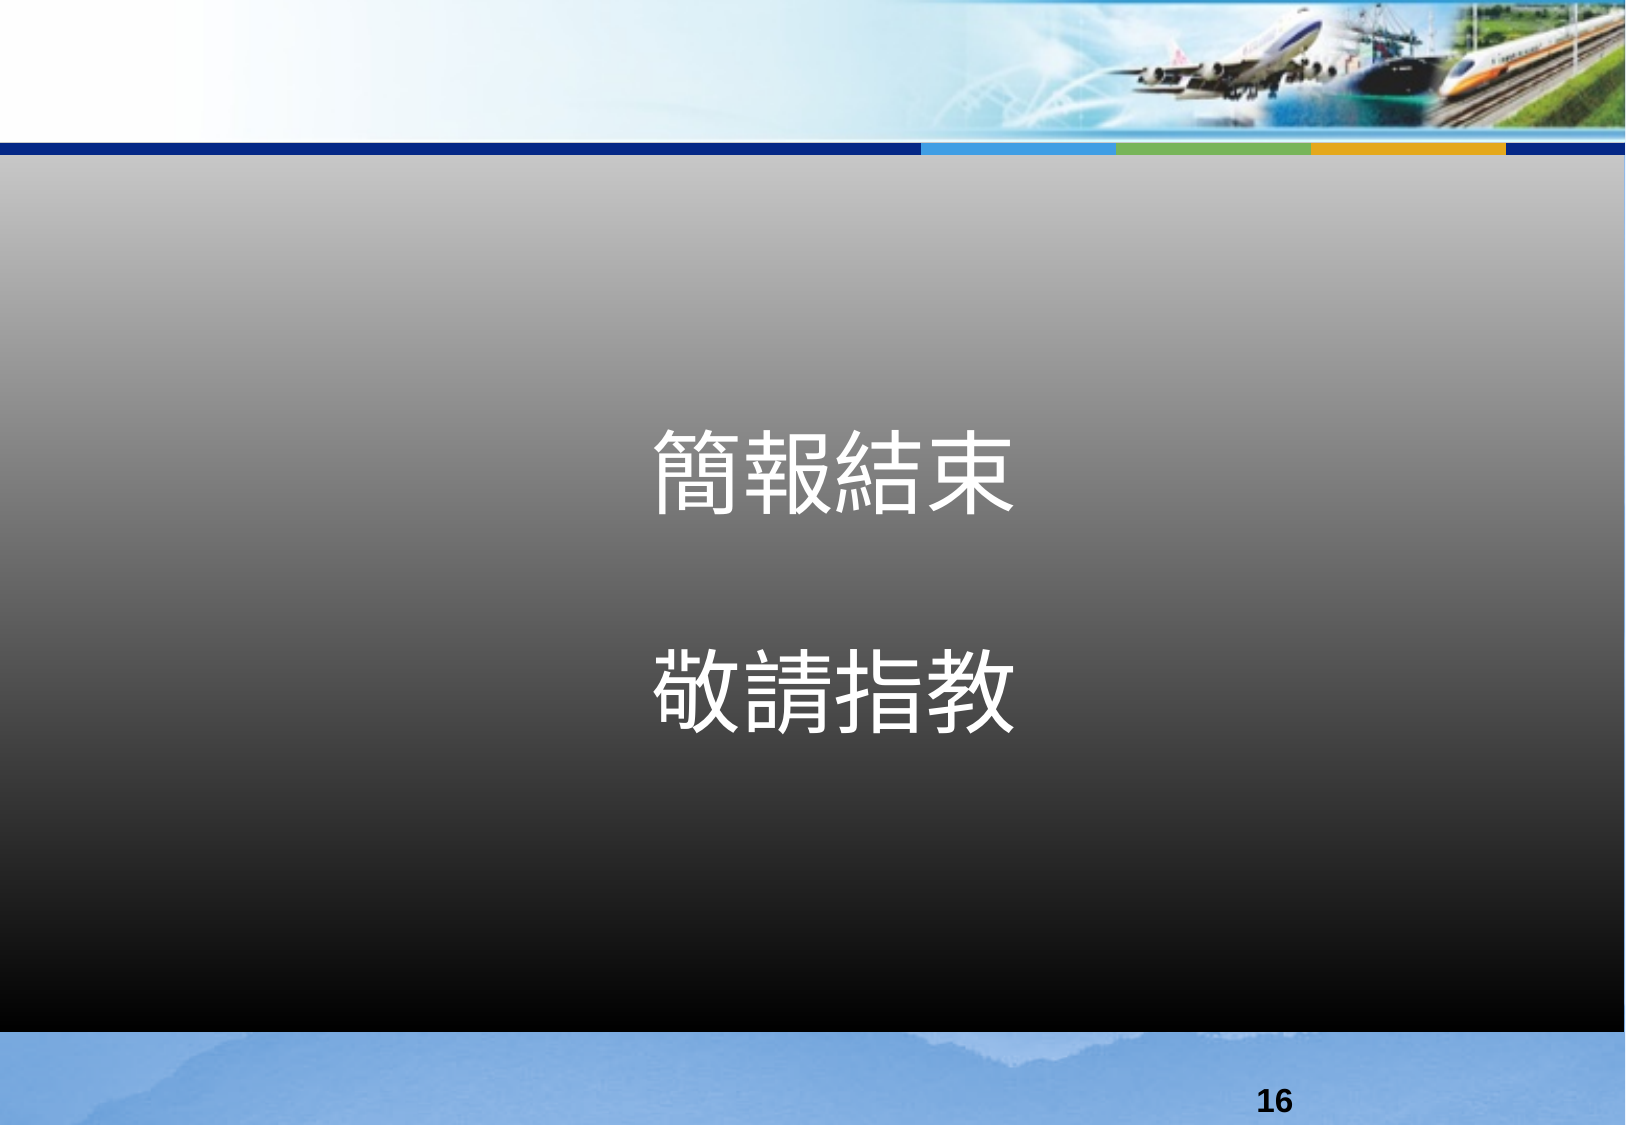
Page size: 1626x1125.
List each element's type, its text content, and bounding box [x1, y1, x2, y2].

text_box 簡報結束 敬請指教 [635, 385, 1285, 776]
text_box 16 [1241, 1071, 1621, 1125]
